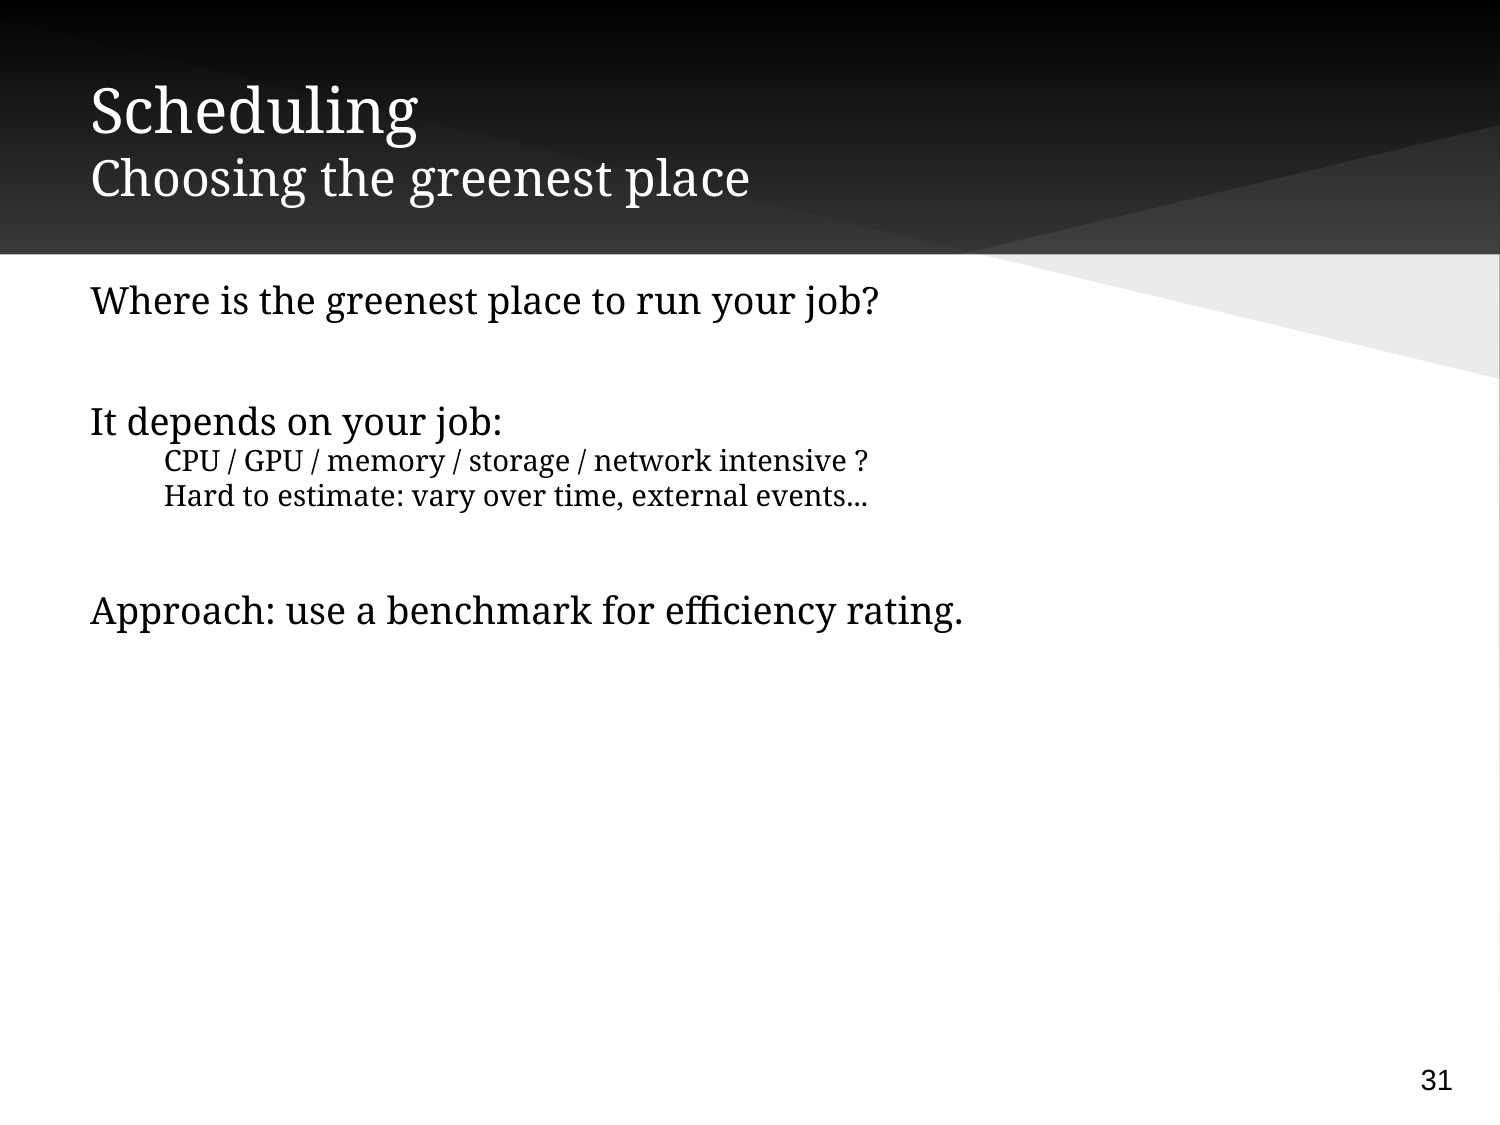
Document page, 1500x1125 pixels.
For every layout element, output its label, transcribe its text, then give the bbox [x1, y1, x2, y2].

list Where is the greenest place to run your job? It depends on your job: CPU / GPU / memory / storage / network intensive ? Hard to estimate: vary over time, external events... Approach: use a benchmark for efficiency rating. [75, 262, 1425, 1078]
text_box 31 [1405, 1046, 1471, 1097]
title Scheduling Choosing the greenest place [75, 45, 1425, 233]
